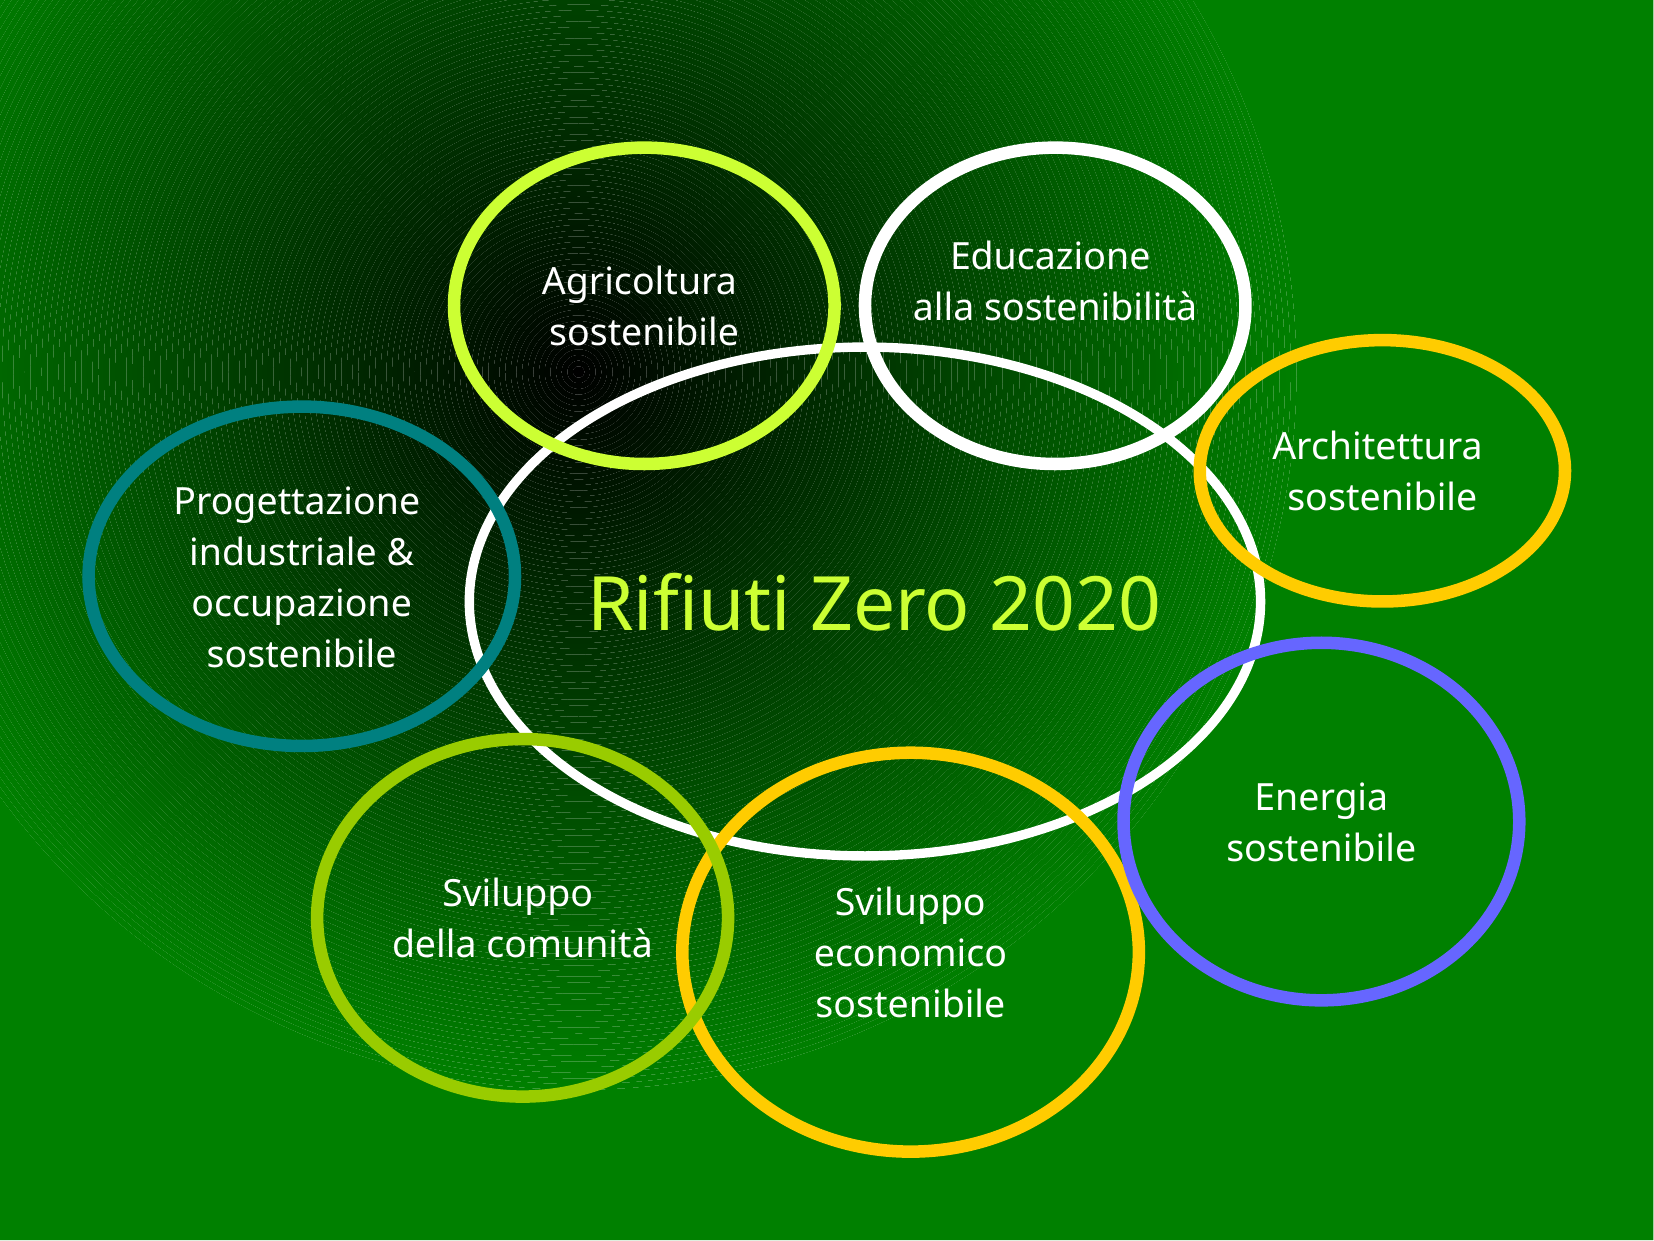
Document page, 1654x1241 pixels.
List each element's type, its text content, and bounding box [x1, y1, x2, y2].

text_box Architettura sostenibile [1199, 340, 1566, 602]
text_box Energia sostenibile [1123, 642, 1520, 1001]
text_box Progettazione industriale & occupazione sostenibile [88, 406, 516, 746]
text_box Sviluppo della comunità [317, 739, 729, 1097]
text_box Agricoltura sostenibile [454, 147, 835, 464]
text_box Sviluppo economico sostenibile [694, 752, 1139, 1152]
text_box Educazione alla sostenibilità [864, 147, 1246, 464]
text_box Rifiuti Zero 2020 [482, 347, 1261, 839]
